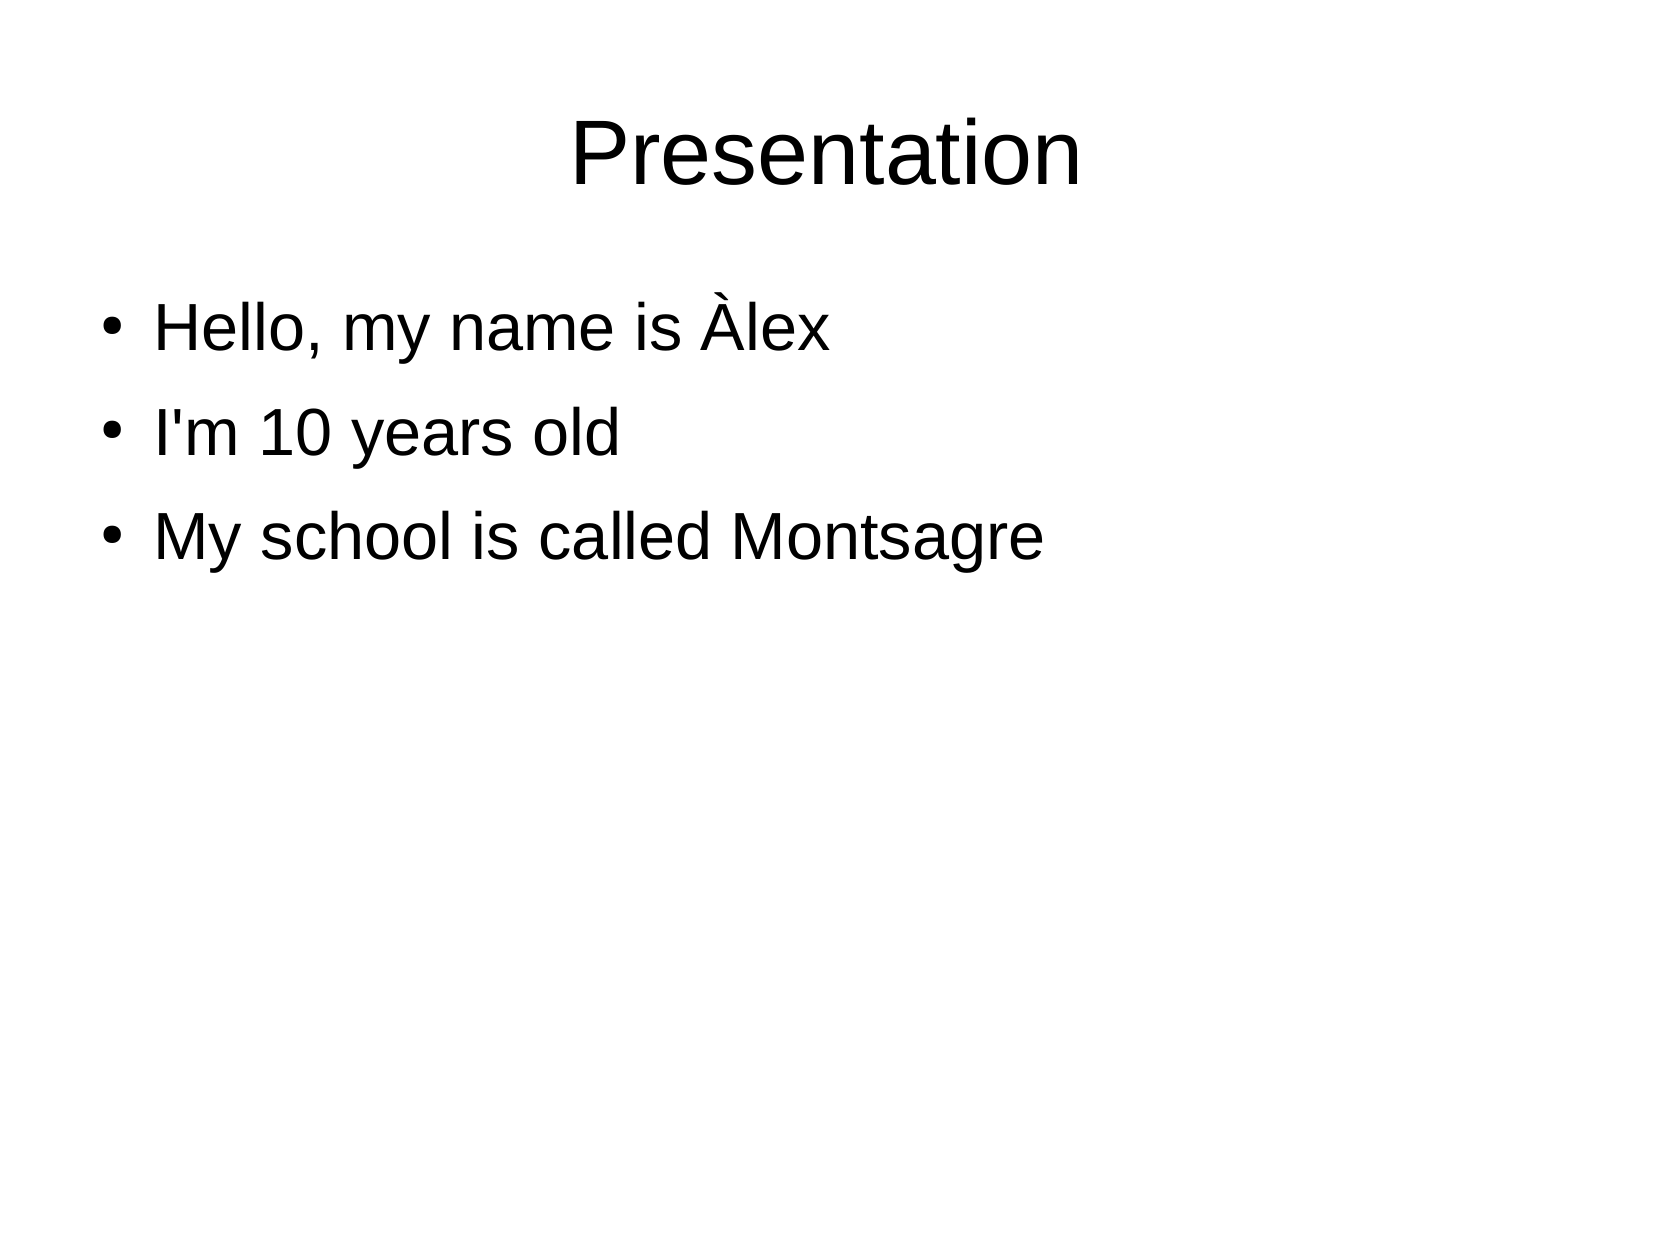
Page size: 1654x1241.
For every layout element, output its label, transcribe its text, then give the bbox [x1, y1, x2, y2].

title Presentation [82, 49, 1571, 257]
list Hello, my name is Àlex I'm 10 years old My school is called Montsagre [82, 290, 1571, 1010]
